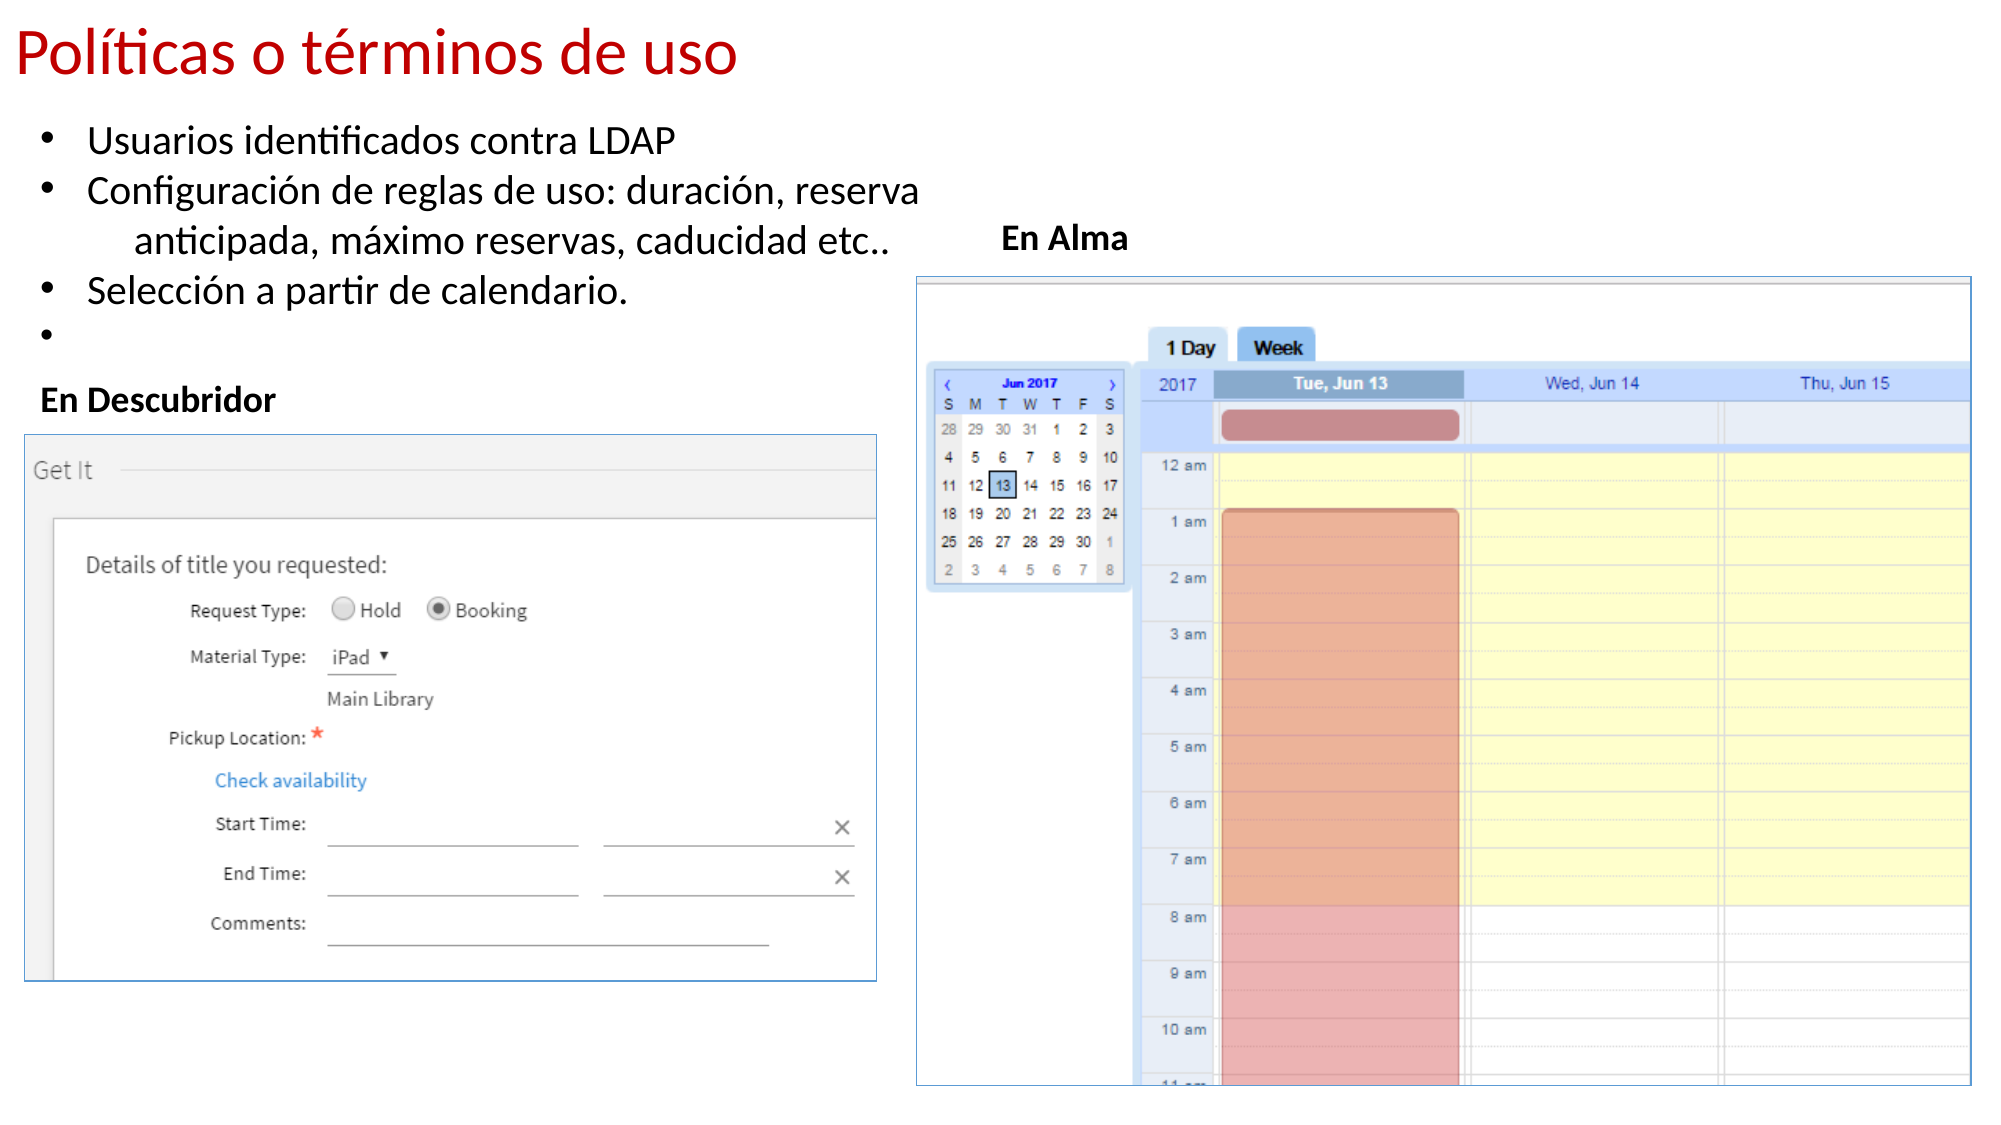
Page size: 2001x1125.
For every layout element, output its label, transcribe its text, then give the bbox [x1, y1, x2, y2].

title Políticas o términos de uso [0, 0, 903, 105]
picture [917, 277, 1971, 1085]
text_box En Descubridor [25, 367, 332, 429]
picture [25, 435, 876, 981]
text_box Usuarios identificados contra LDAP Configuración de reglas de uso: duración, reserva anticipada, máximo reservas, caducidad etc.. Selección a partir de calendario. [25, 105, 1025, 365]
text_box En Alma [986, 205, 1172, 268]
